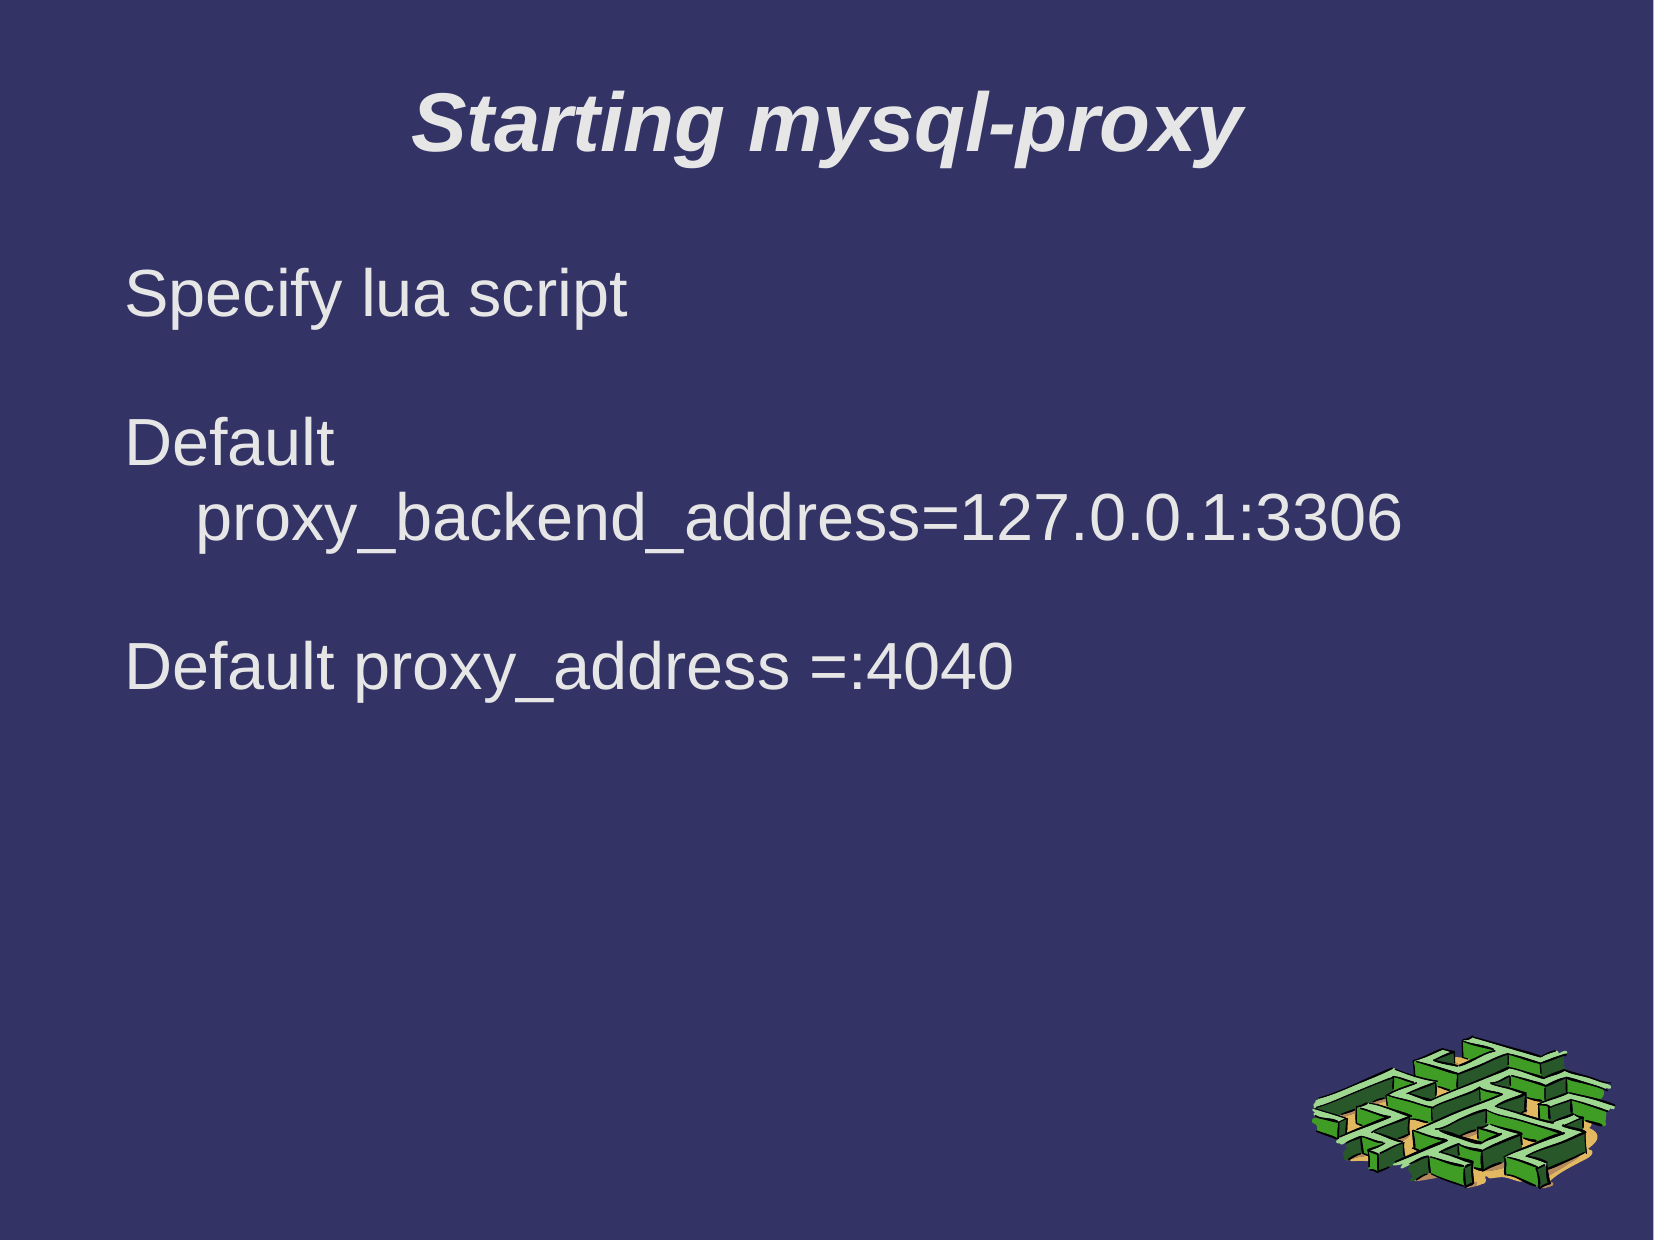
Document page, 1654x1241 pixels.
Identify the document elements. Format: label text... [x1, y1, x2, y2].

title Starting mysql-proxy [121, 19, 1534, 227]
list Specify lua script Default proxy_backend_address=127.0.0.1:3306 Default proxy_address =:4040 [112, 180, 1504, 963]
